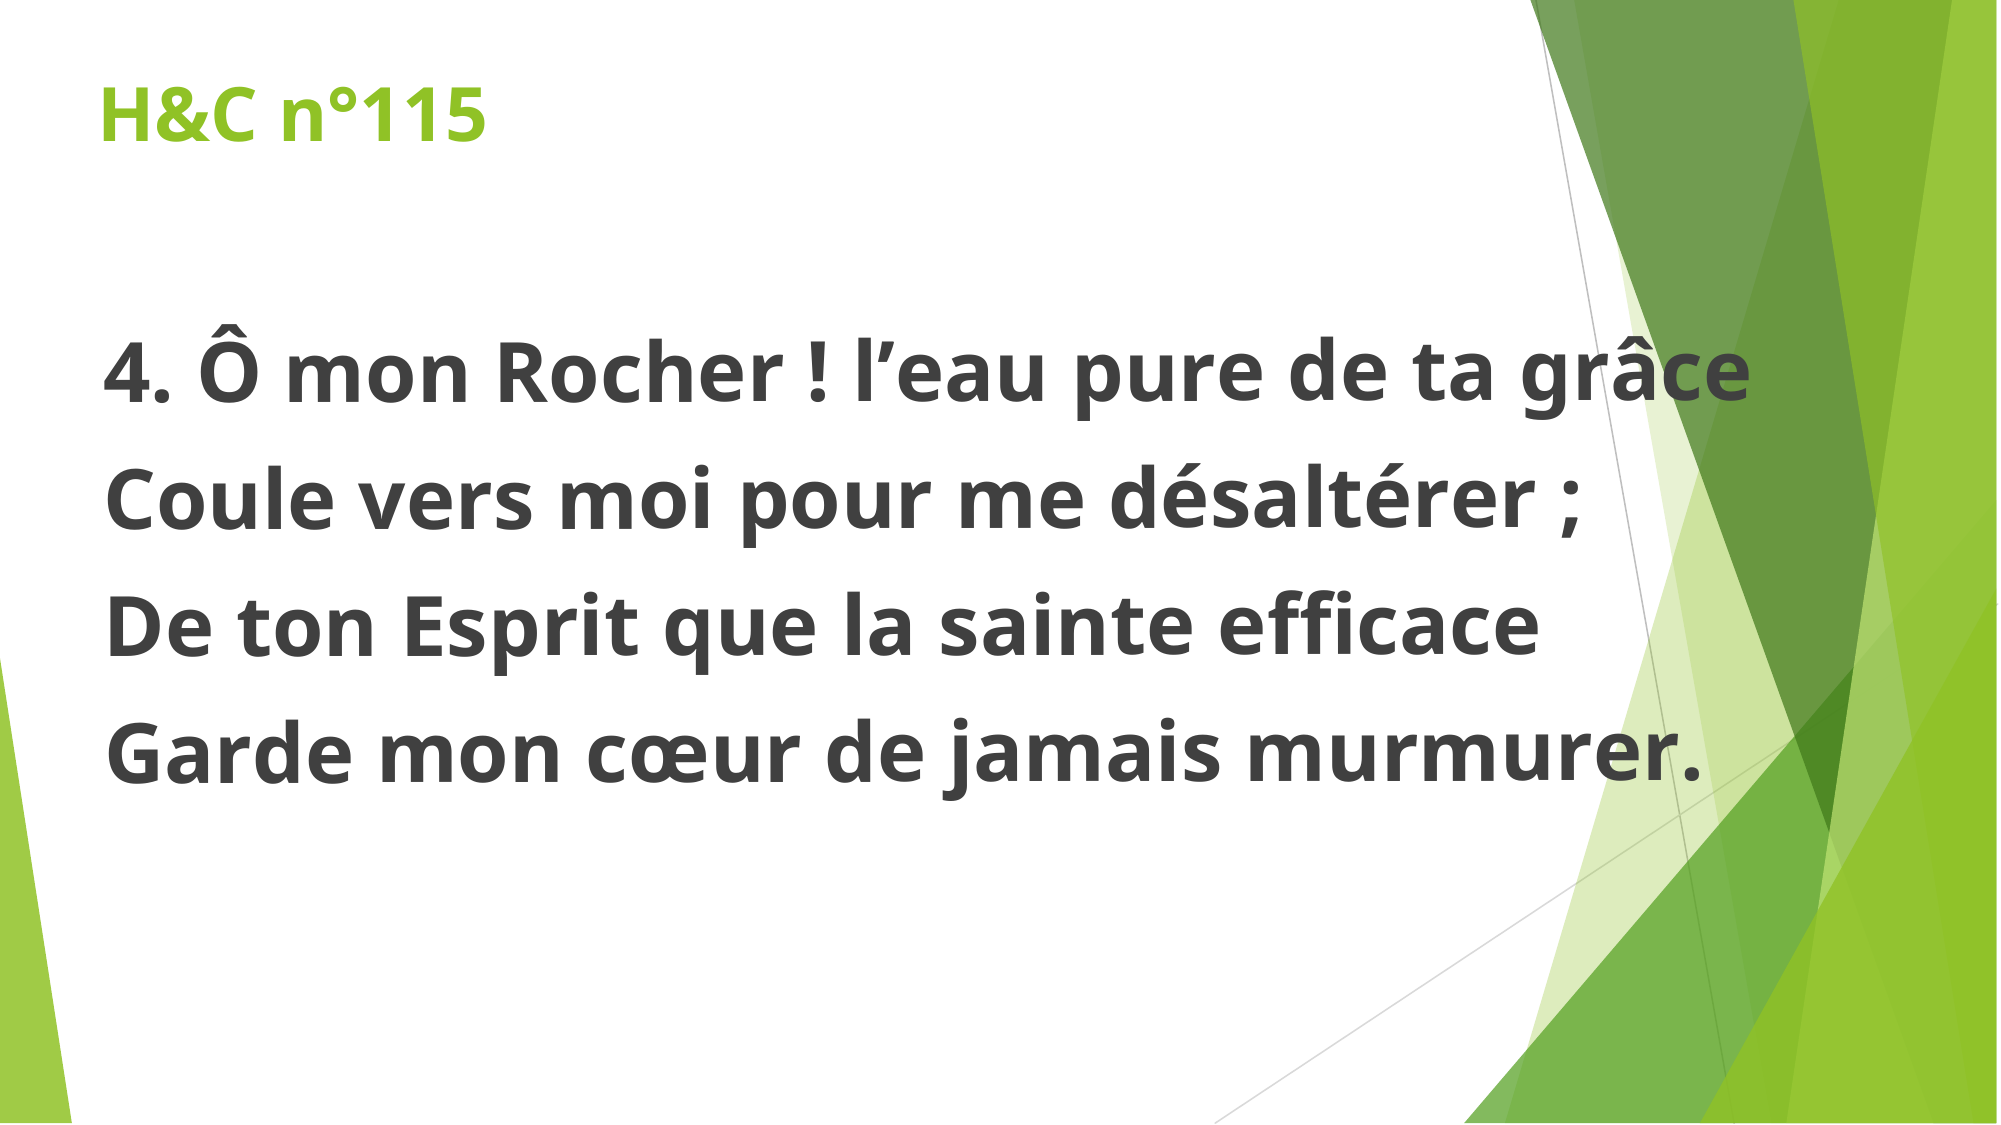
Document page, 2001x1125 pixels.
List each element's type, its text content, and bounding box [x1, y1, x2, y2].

text_box 4. Ô mon Rocher ! l’eau pure de ta grâce Coule vers moi pour me désaltérer ; De ton Esprit que la sainte efficace Garde mon cœur de jamais murmurer. [88, 292, 1839, 1082]
text_box H&C n°115 [82, 59, 638, 166]
